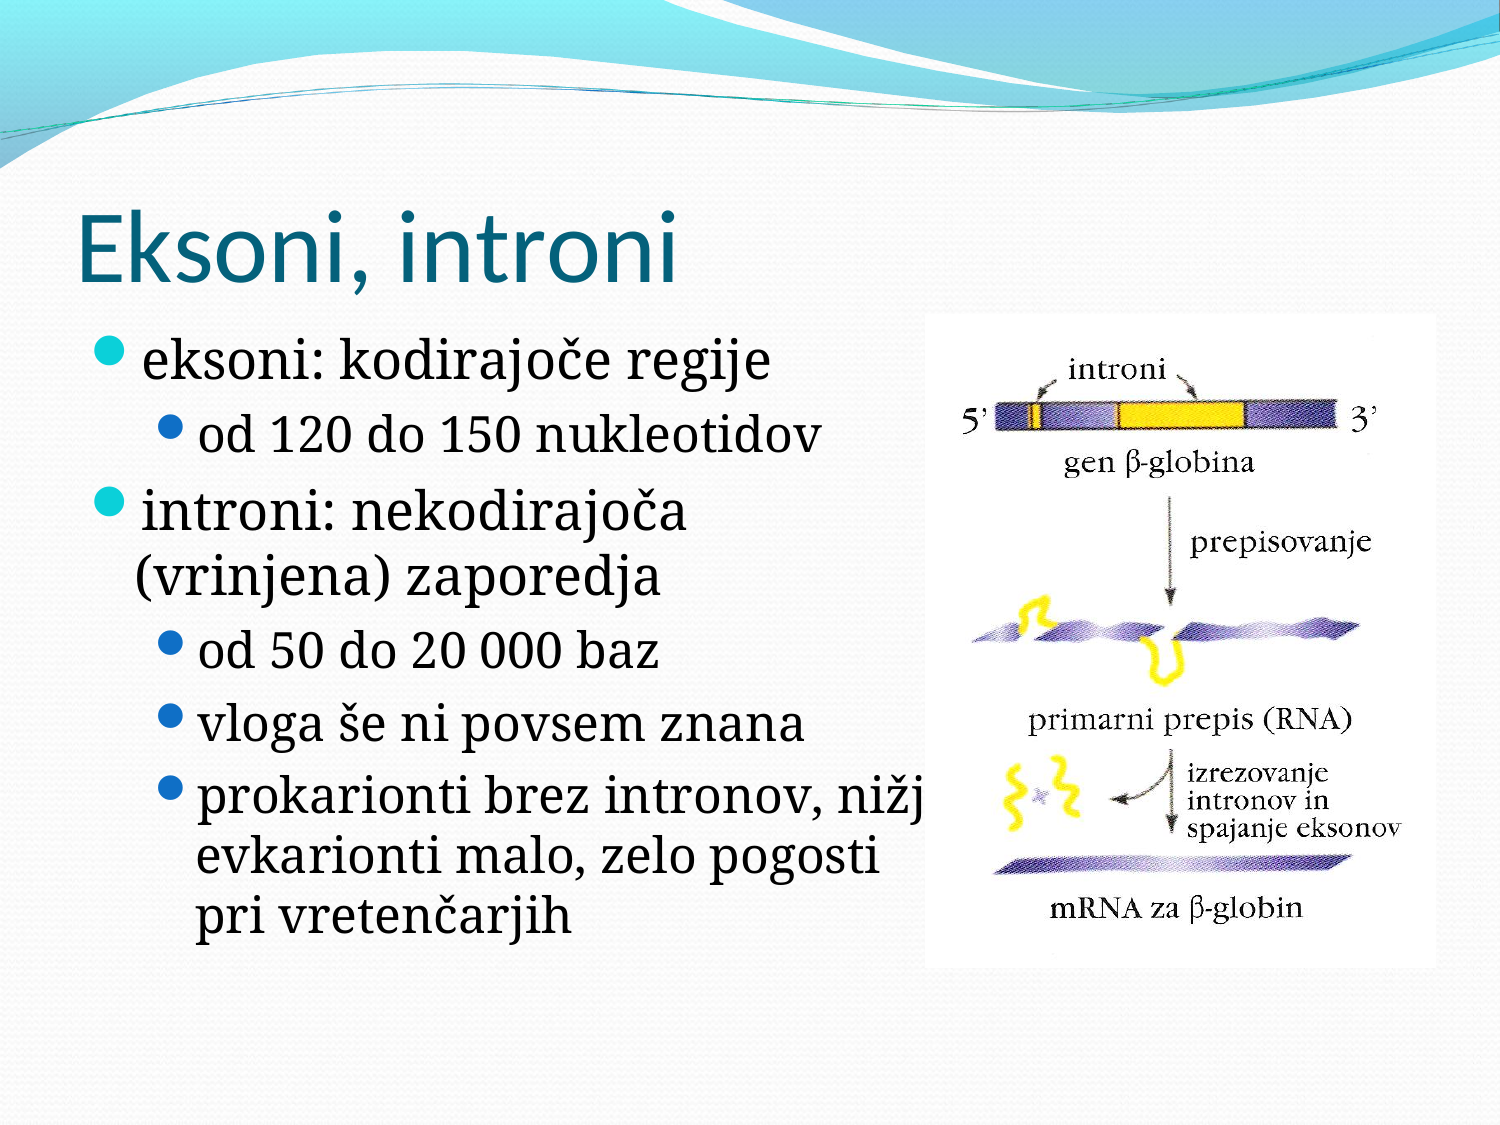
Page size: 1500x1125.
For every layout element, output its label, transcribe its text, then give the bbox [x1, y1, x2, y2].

list eksoni: kodirajoče regije od 120 do 150 nukleotidov introni: nekodirajoča (vrinjena) zaporedja od 50 do 20 000 baz vloga še ni povsem znana prokarionti brez intronov, nižji evkarionti malo, zelo pogosti pri vretenčarjih [75, 317, 963, 1038]
picture [0, 0, 1500, 1125]
title Eksoni, introni [75, 115, 1426, 304]
